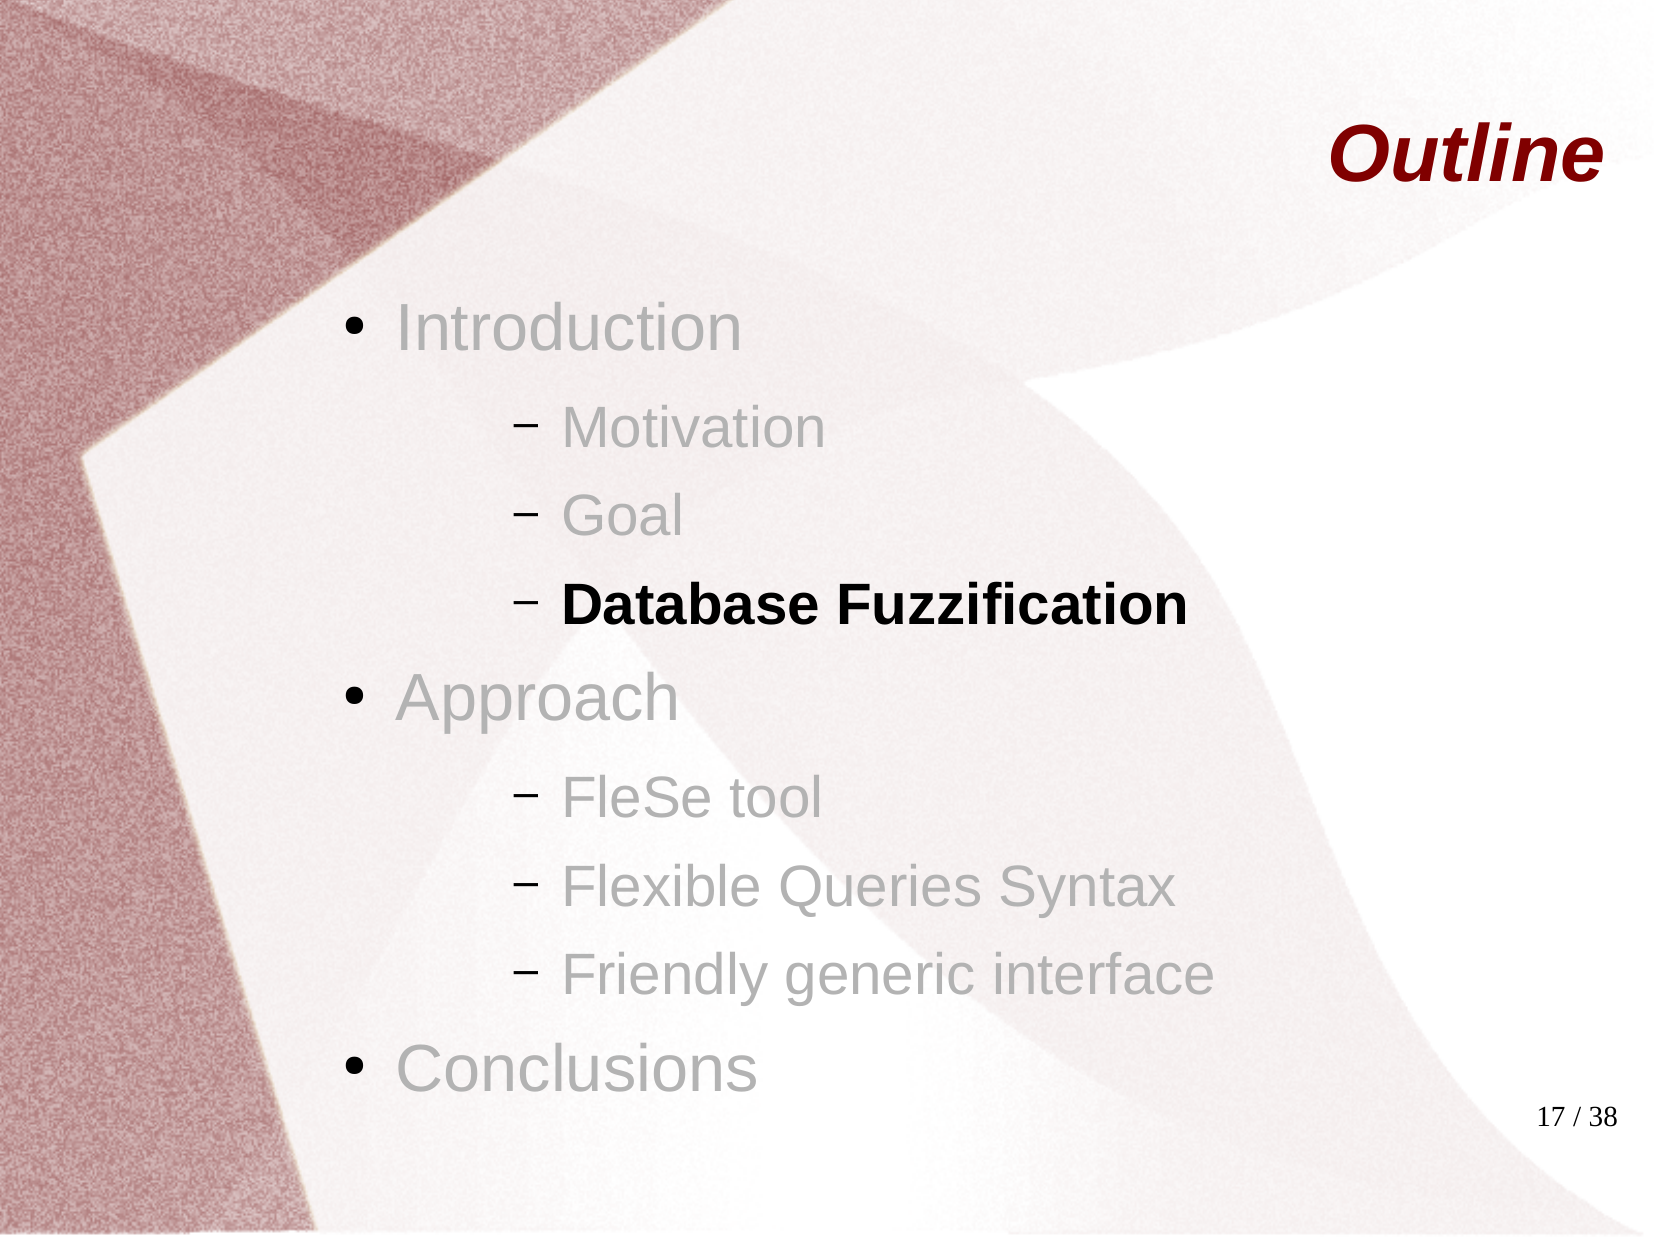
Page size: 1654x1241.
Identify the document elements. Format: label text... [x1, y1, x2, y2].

picture [0, 0, 1654, 1241]
title Outline [596, 49, 1607, 257]
list Introduction Motivation Goal Database Fuzzification Approach FleSe tool Flexible Queries Syntax Friendly generic interface Conclusions [324, 290, 1601, 1106]
